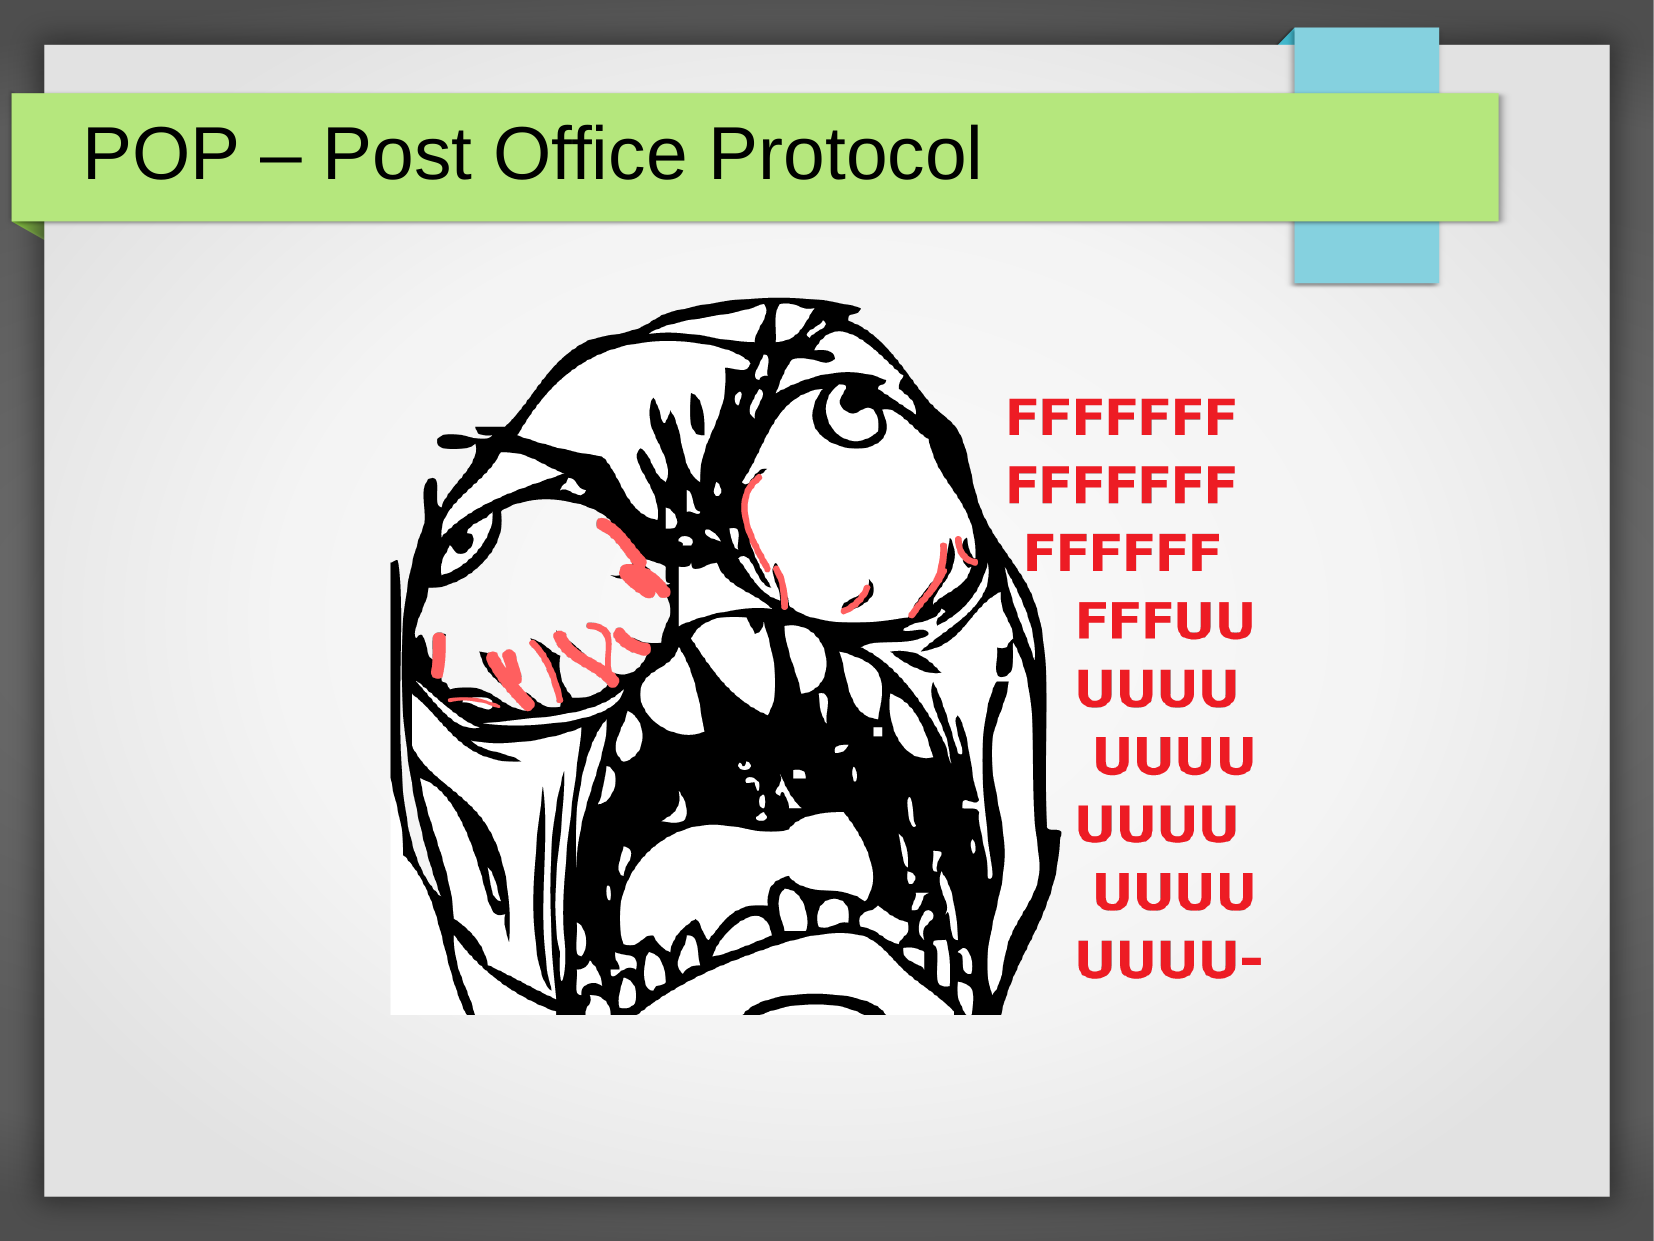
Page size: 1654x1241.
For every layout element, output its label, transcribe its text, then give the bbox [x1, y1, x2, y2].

title POP – Post Office Protocol [82, 94, 1264, 213]
picture [0, 0, 1654, 1241]
